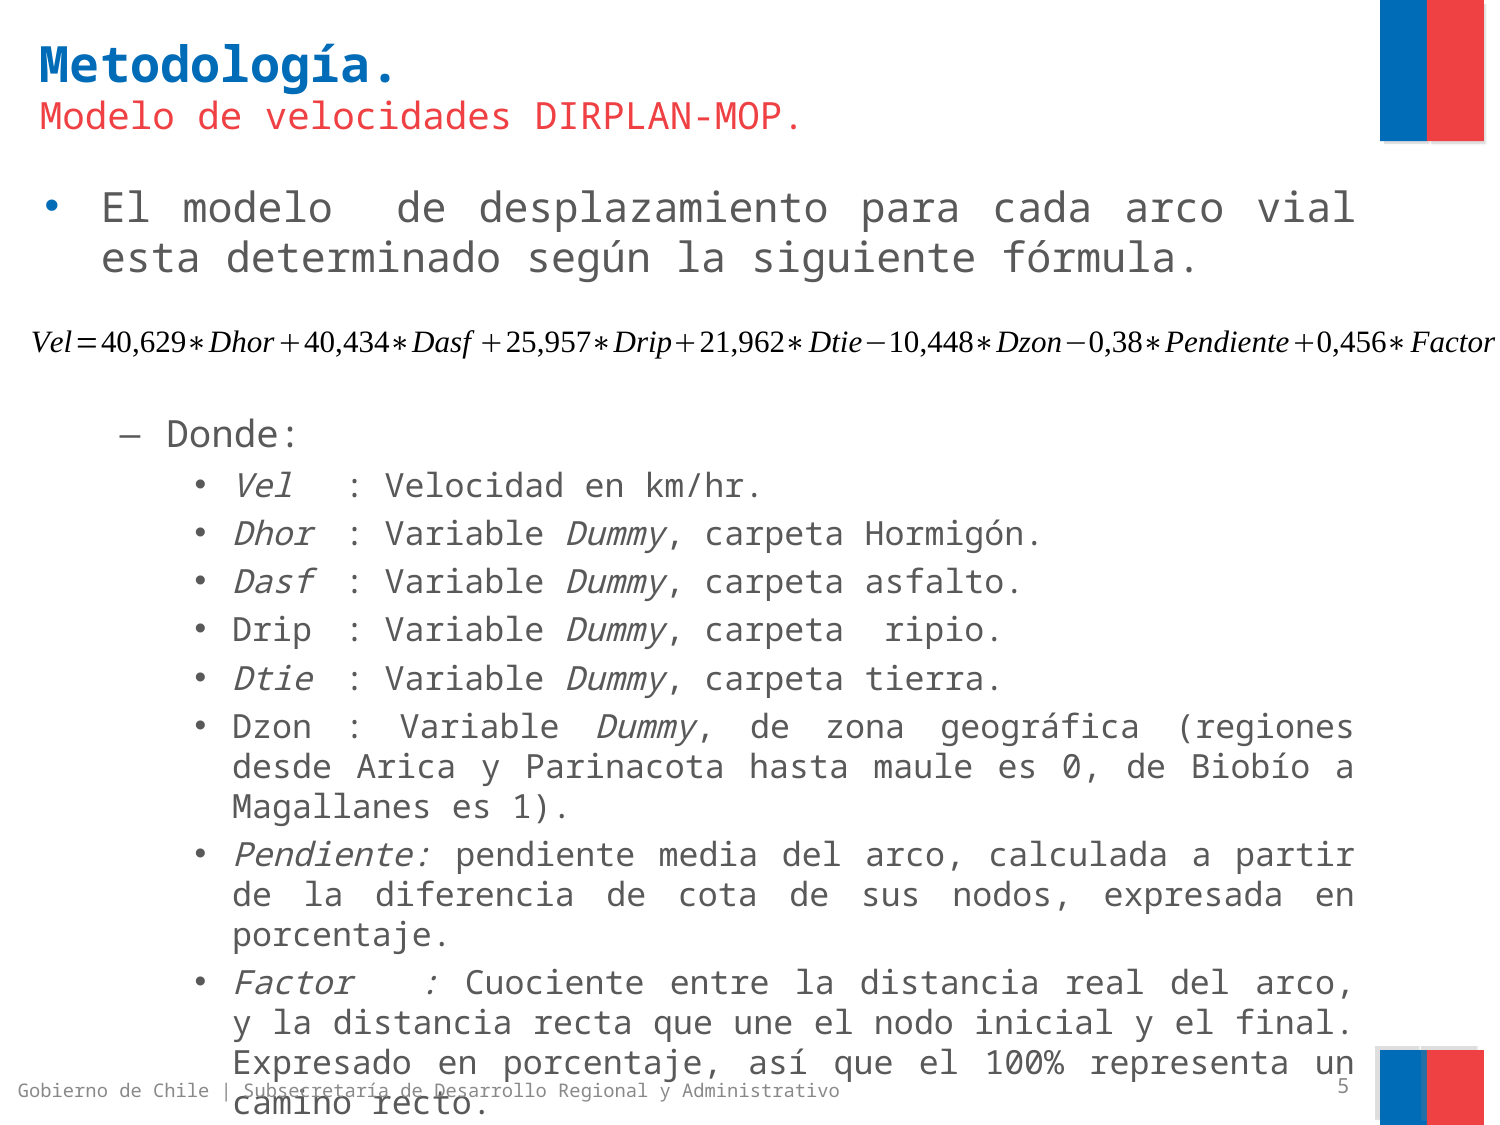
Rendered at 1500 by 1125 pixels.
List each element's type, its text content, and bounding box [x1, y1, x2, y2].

text_box Gobierno de Chile | Subsecretaría de Desarrollo Regional y Administrativo [3, 1070, 976, 1112]
text_box <número> [1014, 1070, 1365, 1103]
title Metodología. Modelo de velocidades DIRPLAN-MOP. [24, 24, 1365, 213]
chart [24, 324, 1500, 360]
list El modelo de desplazamiento para cada arco vial esta determinado según la siguiente fórmula. Donde: Vel : Velocidad en km/hr. Dhor : Variable Dummy, carpeta Hormigón. Dasf : Variable Dummy, carpeta asfalto. Drip : Variable Dummy, carpeta ripio. Dtie : Variable Dummy, carpeta tierra. Dzon : Variable Dummy, de zona geográfica (regiones desde Arica y Parinacota hasta maule es 0, de Biobío a Magallanes es 1). Pendiente: pendiente media del arco, calculada a partir de la diferencia de cota de sus nodos, expresada en porcentaje. Factor : Cuociente entre la distancia real del arco, y la distancia recta que une el nodo inicial y el final. Expresado en porcentaje, así que el 100% representa un camino recto. [29, 360, 1371, 1068]
list El modelo de desplazamiento para cada arco vial esta determinado según la siguiente fórmula. Donde: Vel : Velocidad en km/hr. Dhor : Variable Dummy, carpeta Hormigón. Dasf : Variable Dummy, carpeta asfalto. Drip : Variable Dummy, carpeta ripio. Dtie : Variable Dummy, carpeta tierra. Dzon : Variable Dummy, de zona geográfica (regiones desde Arica y Parinacota hasta maule es 0, de Biobío a Magallanes es 1). Pendiente: pendiente media del arco, calculada a partir de la diferencia de cota de sus nodos, expresada en porcentaje. Factor : Cuociente entre la distancia real del arco, y la distancia recta que une el nodo inicial y el final. Expresado en porcentaje, así que el 100% representa un camino recto. [29, 172, 1371, 324]
